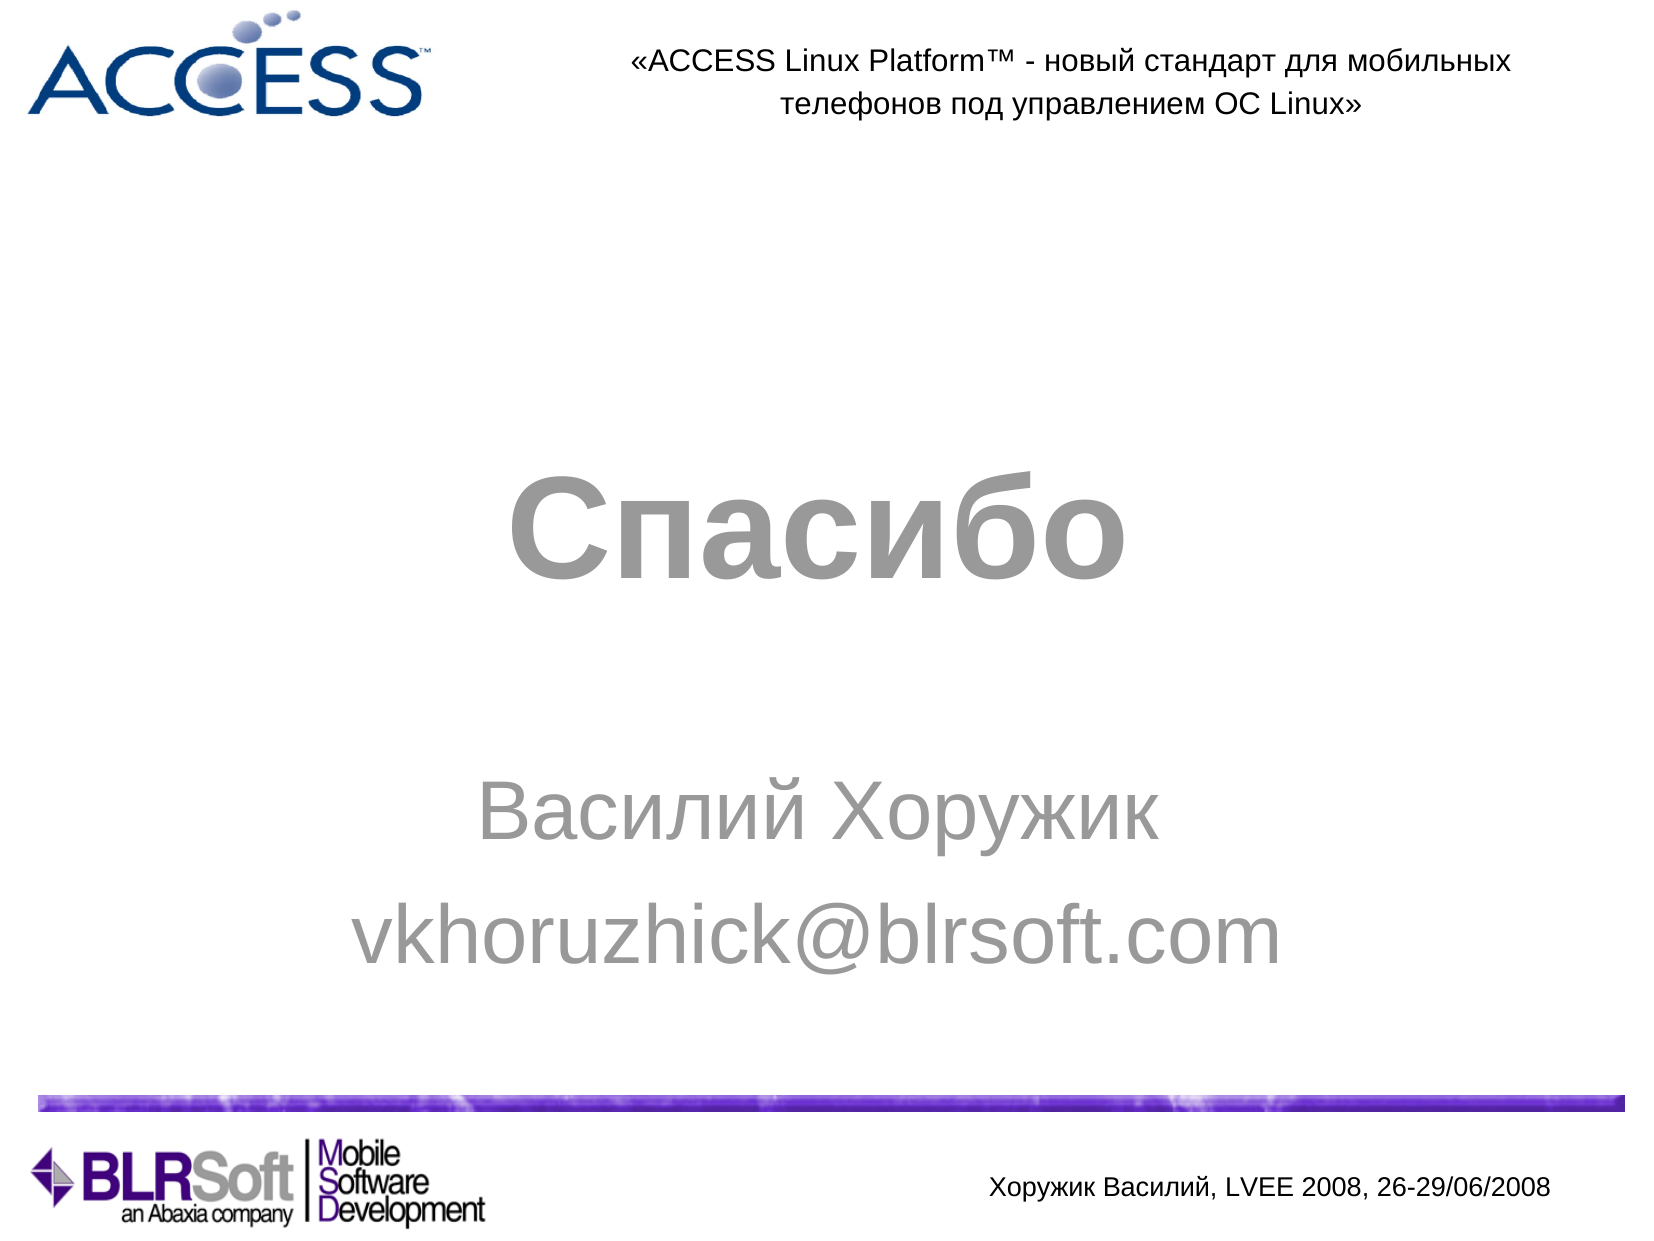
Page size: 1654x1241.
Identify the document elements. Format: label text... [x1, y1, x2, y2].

text_box Хоружик Василий, LVEE 2008, 26-29/06/2008 [885, 1122, 1654, 1241]
picture [15, 1122, 502, 1241]
picture [17, 5, 443, 119]
text_box Спасибо Василий Хоружик vkhoruzhick@blrsoft.com [212, 383, 1424, 1023]
title «ACCESS Linux Platform™ - новый стандарт для мобильных телефонов под управлением ОС Linux» [560, 26, 1583, 130]
picture [38, 1095, 1625, 1112]
